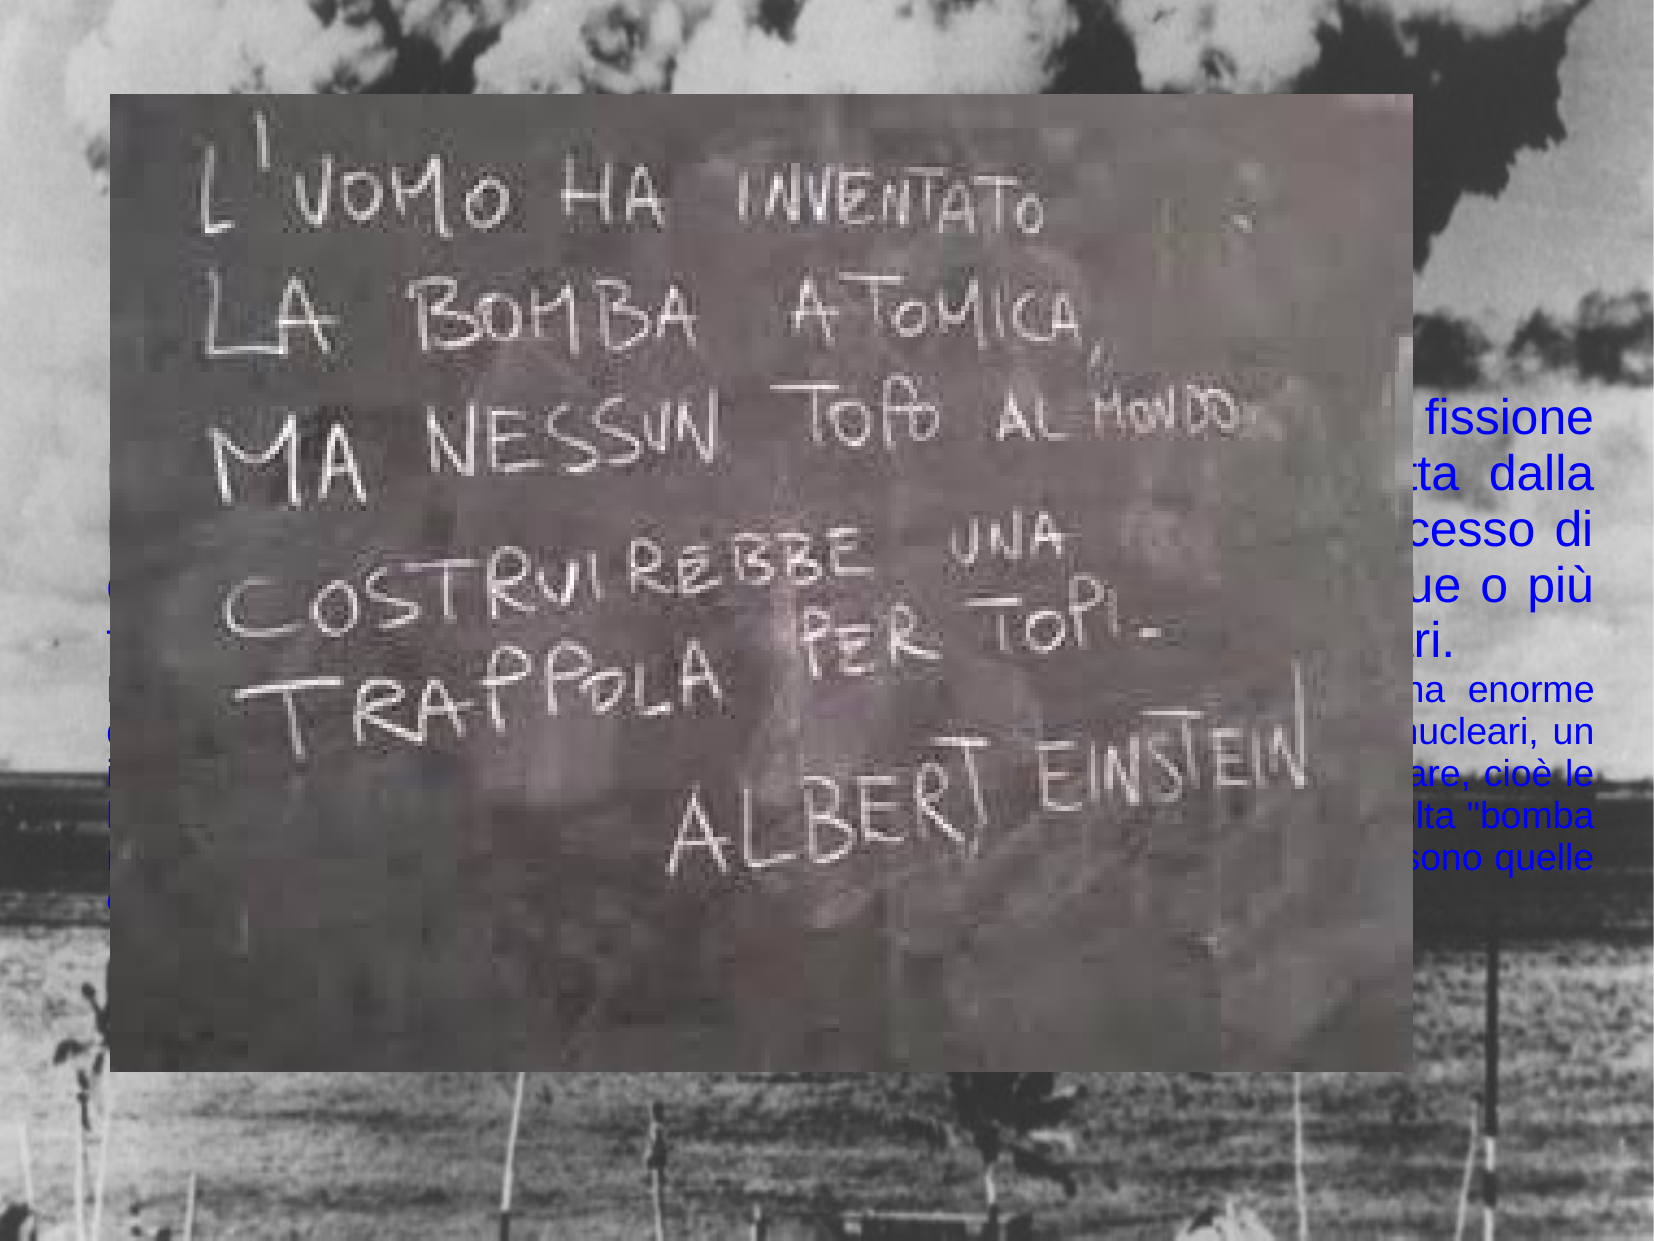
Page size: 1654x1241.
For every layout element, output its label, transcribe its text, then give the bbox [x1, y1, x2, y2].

title La bomba atomica [82, 49, 1571, 257]
subtitle La bomba atomica è il nome comune della bomba a fissione nucleare, un ordigno esplosivo la cui energia è prodotta dalla reazione a catena di fissione nucleare. Si tratta di un processo di divisione del nucleo atomico di un elemento pesante in due o più frammenti, che può avvenire a "cascata" in alcuni isotopi rari. Nella bomba atomica avviene in modo "incontrollato", liberando quindi una enorme quantità di energia in un tempo brevissimo. Appartiene al gruppo delle armi nucleari, un insieme che include anche le armi basate sull'altro principio di reazione nucleare, cioè le bombe a fusione nucleare. Nell'uso moderno il termine "bomba atomica" (talvolta "bomba nucleare") viene usato anche per indicare armi di quest'ultimo tipo, in quanto sono quelle che formano quasi interamente gli arsenali nucleari di oggi. [1413, 295, 1595, 1015]
picture [0, 0, 1654, 1241]
